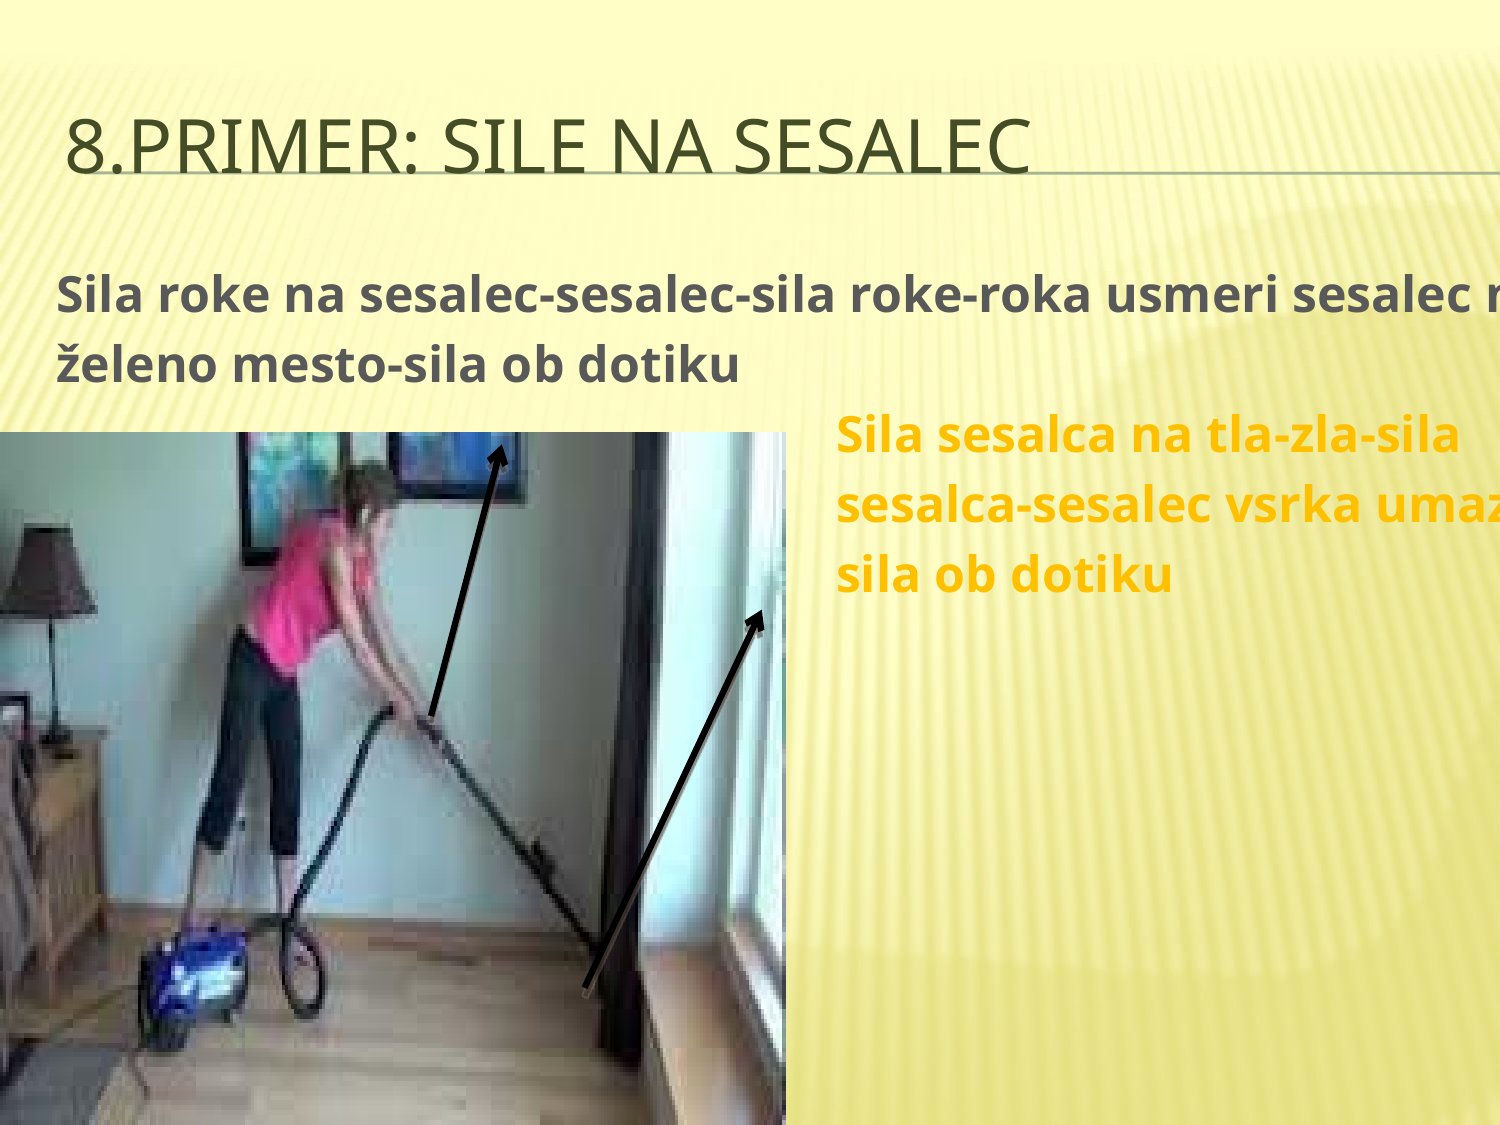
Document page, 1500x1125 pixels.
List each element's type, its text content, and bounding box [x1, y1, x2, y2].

title 8.primer: sile na sesalec [50, 75, 1475, 213]
picture [0, 0, 1500, 1125]
list Sila roke na sesalec-sesalec-sila roke-roka usmeri sesalec na želeno mesto-sila ob dotiku Sila sesalca na tla-zla-sila sesalca-sesalec vsrka umazanijo sila ob dotiku [41, 255, 1500, 998]
